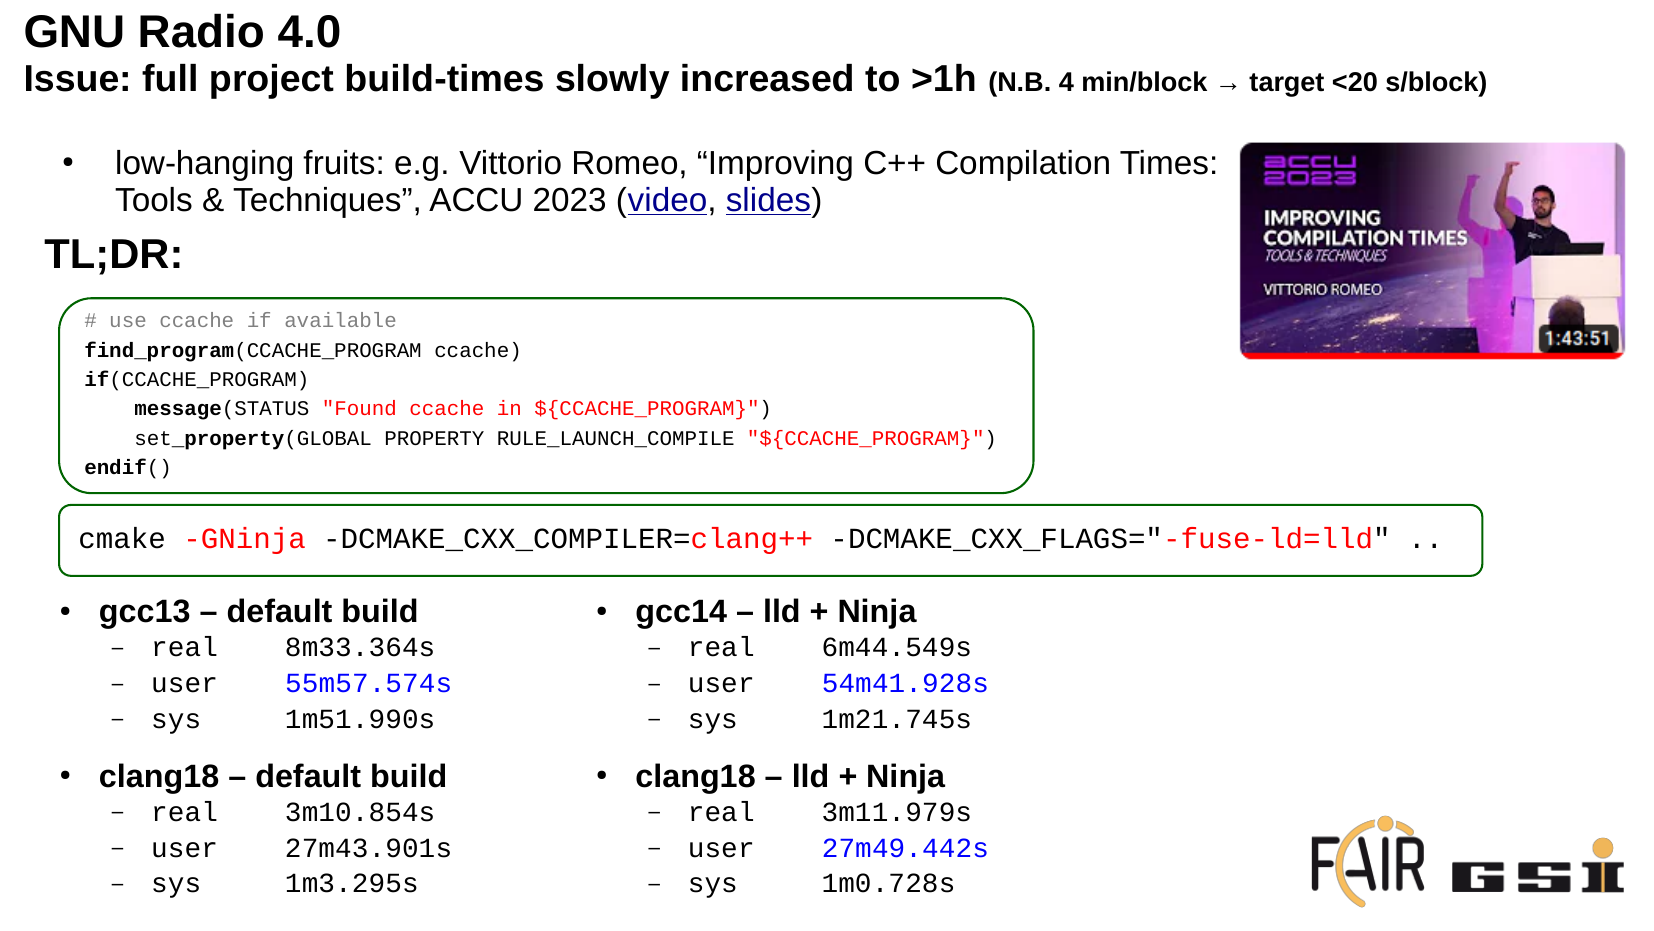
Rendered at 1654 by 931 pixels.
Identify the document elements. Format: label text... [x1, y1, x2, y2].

list gcc14 – lld + Ninja real 6m44.549s user 54m41.928s sys 1m21.745s [582, 593, 1213, 739]
picture [1451, 836, 1626, 895]
list gcc13 – default build real 8m33.364s user 55m57.574s sys 1m51.990s [46, 593, 582, 739]
list low-hanging fruits: e.g. Vittorio Romeo, “Improving C++ Compilation Times: Tools & Techniques”, ACCU 2023 (video, slides) TL;DR: [44, 144, 1229, 355]
text_box # use ccache if available find_program(CCACHE_PROGRAM ccache) if(CCACHE_PROGRAM) message(STATUS "Found ccache in ${CCACHE_PROGRAM}") set_property(GLOBAL PROPERTY RULE_LAUNCH_COMPILE "${CCACHE_PROGRAM}") endif() [59, 298, 1034, 494]
list clang18 – default build real 3m10.854s user 27m43.901s sys 1m3.295s [46, 758, 582, 904]
picture [1231, 132, 1630, 361]
list clang18 – lld + Ninja real 3m11.979s user 27m49.442s sys 1m0.728s [582, 758, 1213, 904]
text_box cmake -GNinja -DCMAKE_CXX_COMPILER=clang++ -DCMAKE_CXX_FLAGS="-fuse-ld=lld" .. [59, 504, 1483, 576]
picture [1311, 814, 1426, 910]
title GNU Radio 4.0 Issue: full project build-times slowly increased to >1h (N.B. 4 min/block → target <20 s/block) [23, 5, 1638, 139]
